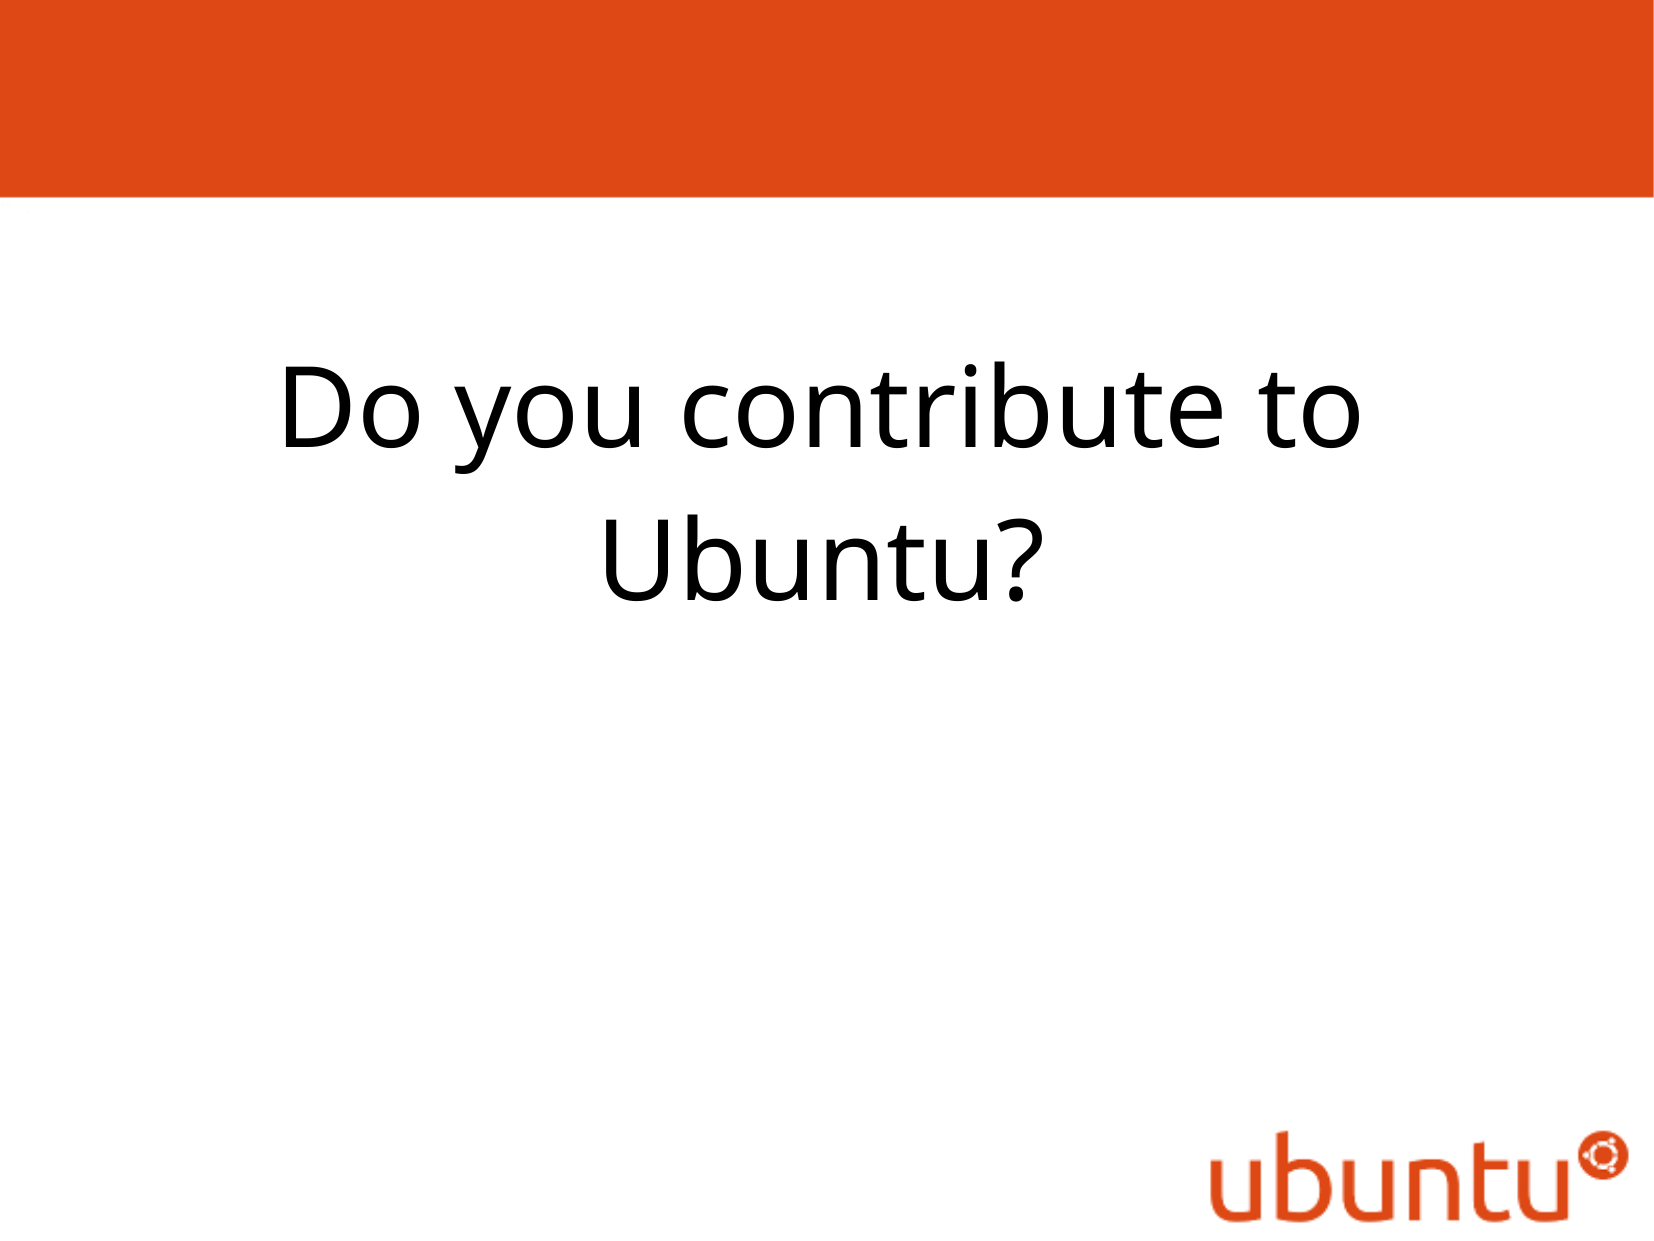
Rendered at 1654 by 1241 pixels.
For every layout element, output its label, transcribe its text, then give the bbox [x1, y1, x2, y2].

picture [0, 0, 1654, 1241]
subtitle Do you contribute to Ubuntu? [76, 0, 1565, 1109]
